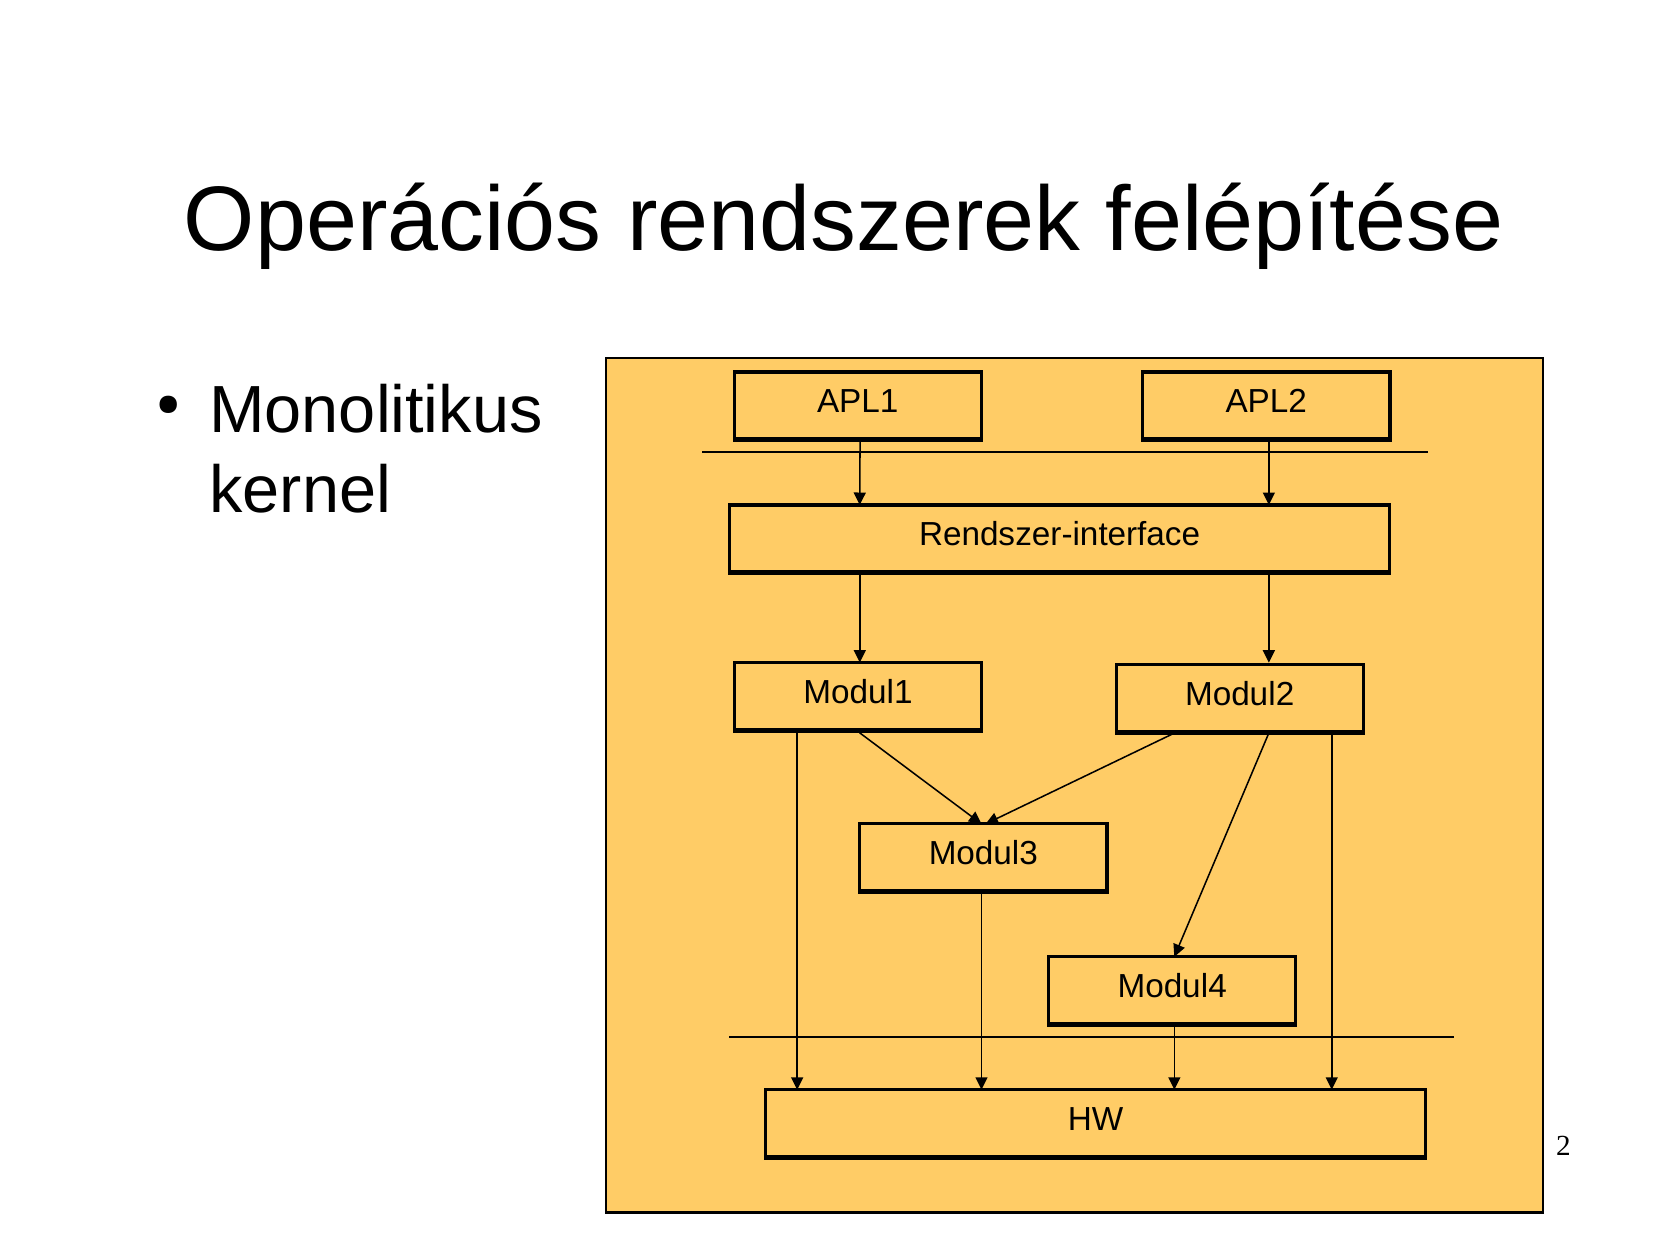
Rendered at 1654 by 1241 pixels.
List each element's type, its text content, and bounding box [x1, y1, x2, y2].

text_box [606, 358, 1544, 1213]
list Monolitikus kernel [124, 358, 1530, 1103]
title Operációs rendszerek felépítése [124, 110, 1530, 317]
text_box HW [767, 1103, 1424, 1157]
